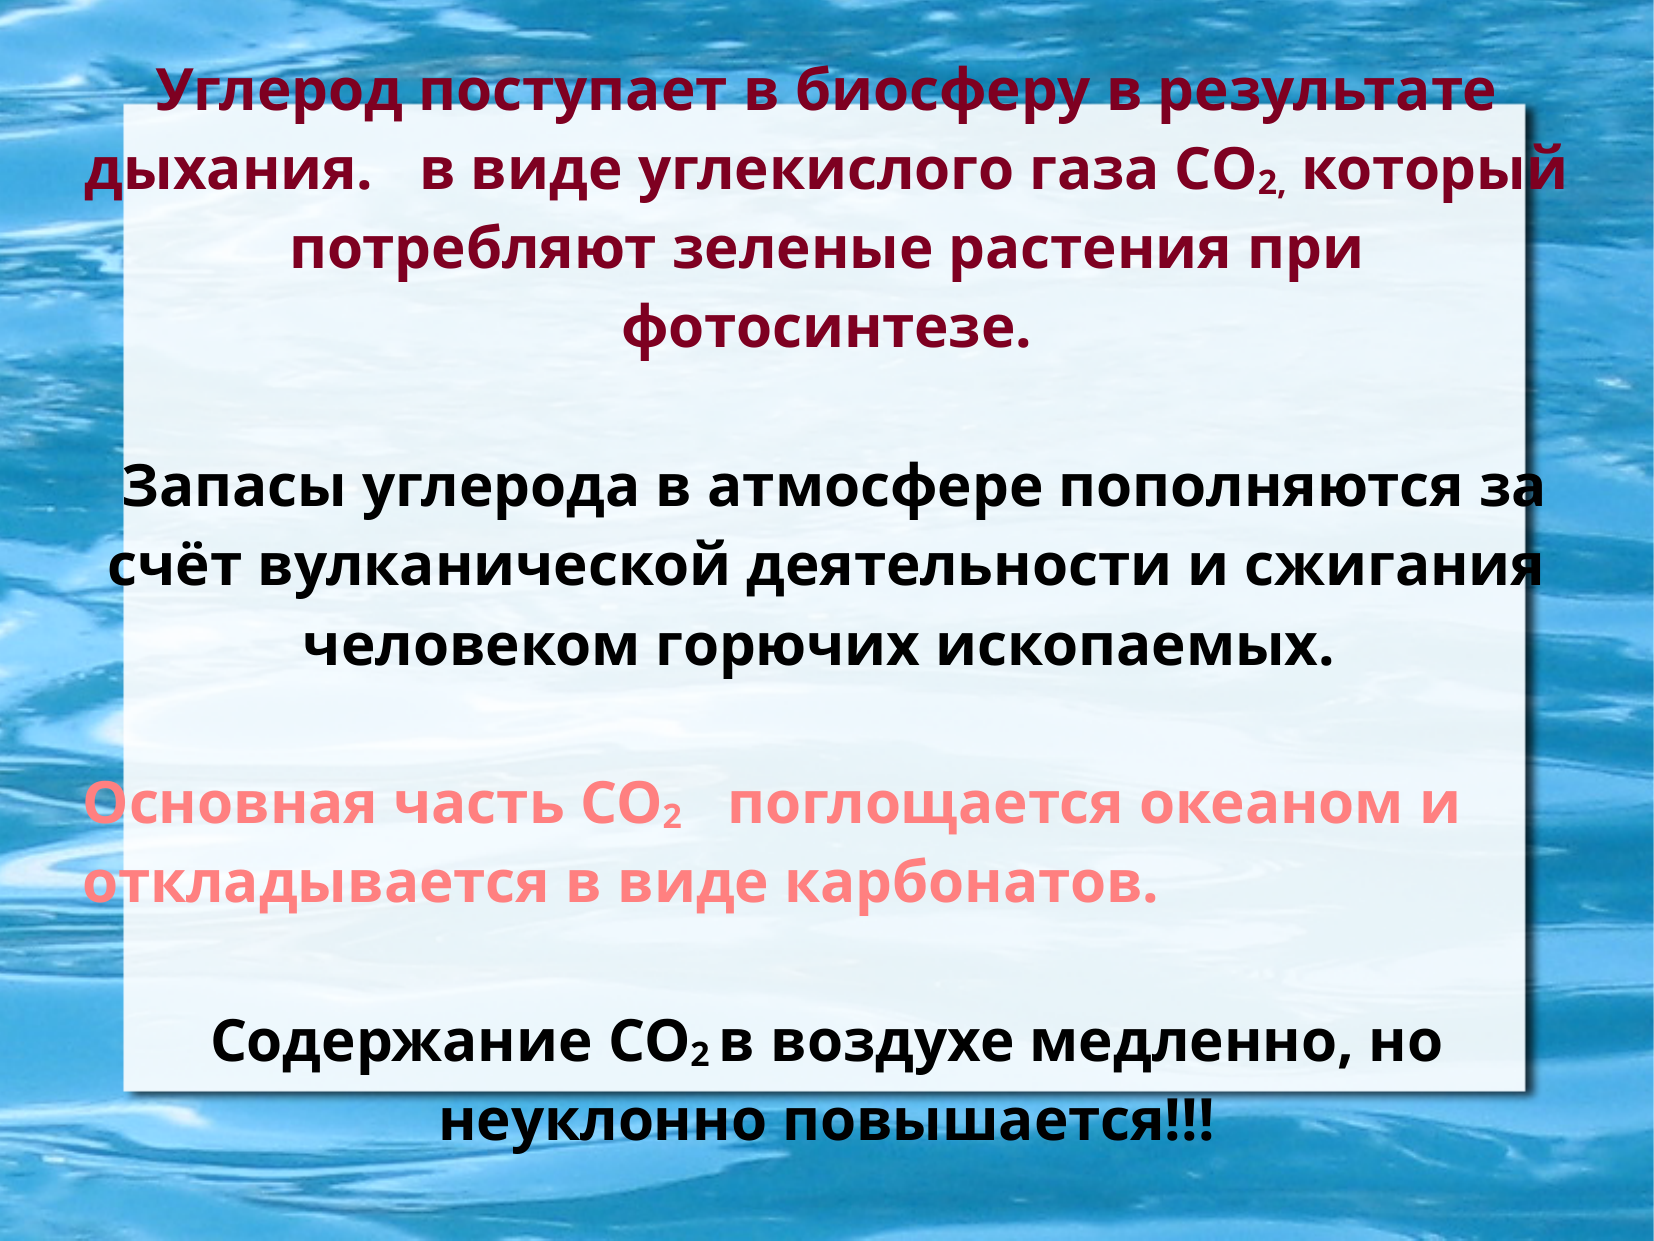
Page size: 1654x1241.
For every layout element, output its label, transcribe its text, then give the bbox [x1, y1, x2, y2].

picture [0, 0, 1654, 1241]
subtitle Углерод поступает в биосферу в результате дыхания. в виде углекислого газа СО2, который потребляют зеленые растения при фотосинтезе. Запасы углерода в атмосфере пополняются за счёт вулканической деятельности и сжигания человеком горючих ископаемых. Основная часть СО2 поглощается океаном и откладывается в виде карбонатов. Содержание СО2 в воздухе медленно, но неуклонно повышается!!! [82, 48, 1571, 1158]
